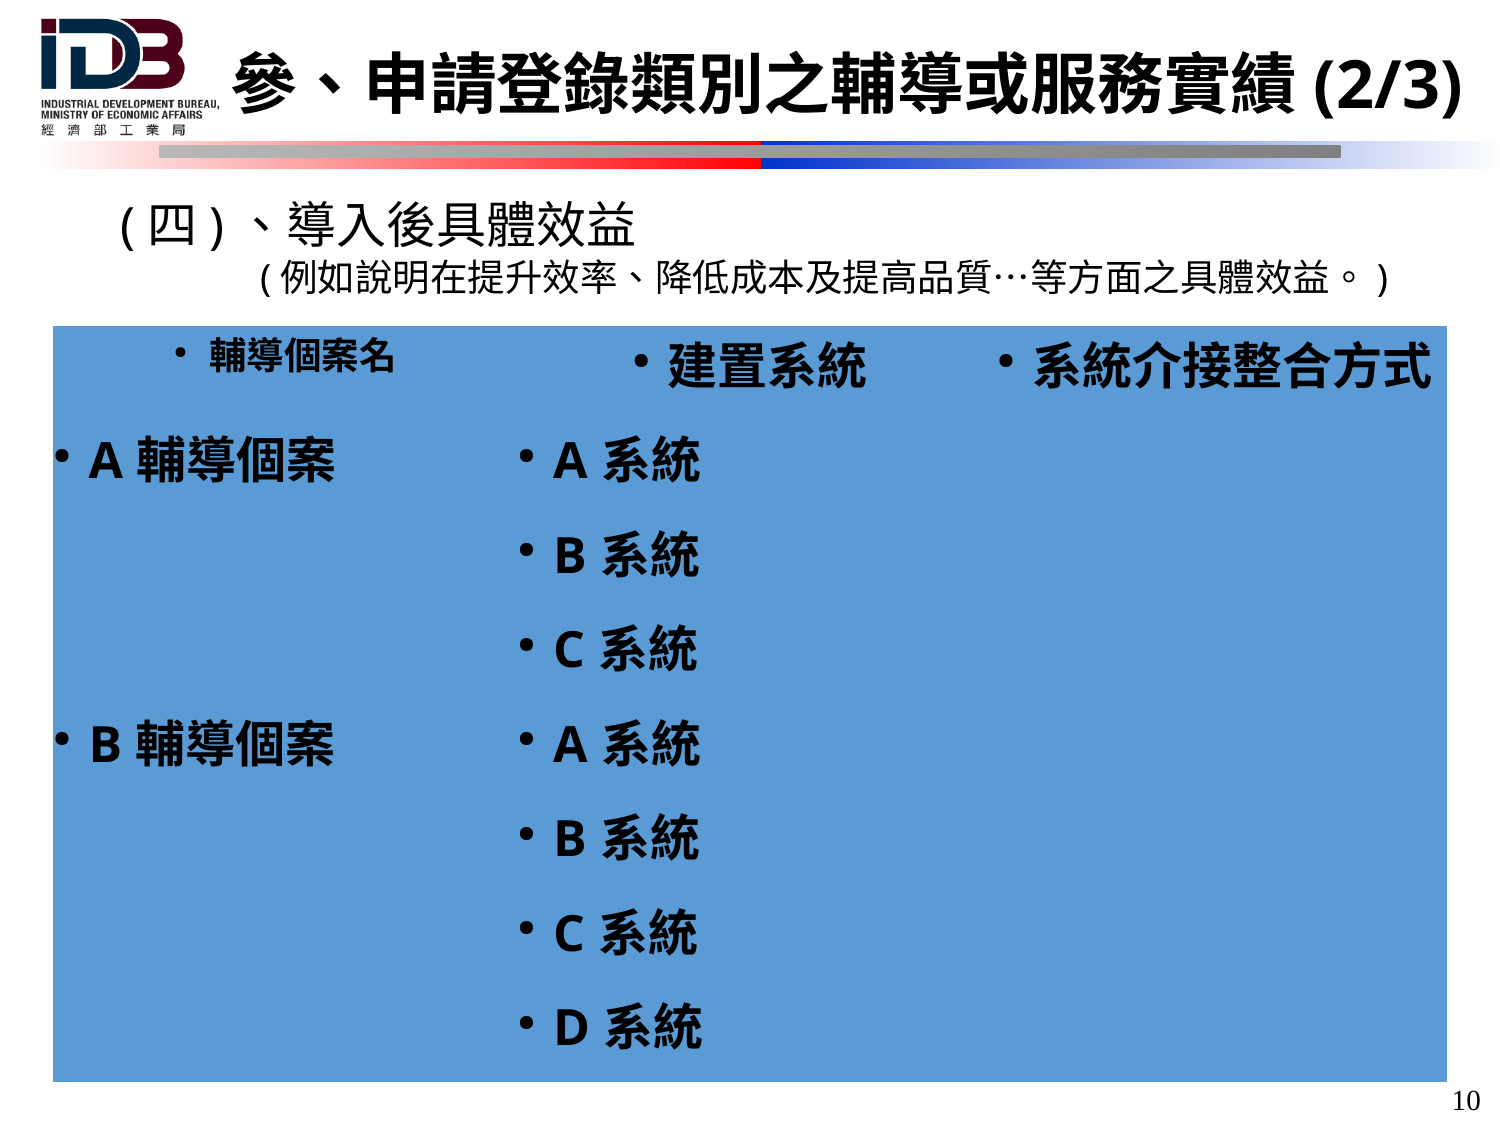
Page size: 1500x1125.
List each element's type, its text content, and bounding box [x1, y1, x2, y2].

table_header 系統介接整合方式 [982, 326, 1447, 421]
table_header 輔導個案名 [53, 326, 518, 421]
table_cell C系統 [518, 610, 982, 704]
table_cell [982, 421, 1447, 704]
table_cell B系統 [518, 515, 982, 610]
table_cell D系統 [518, 988, 982, 1082]
text_box (四)、導入後具體效益 (例如說明在提升效率、降低成本及提高品質…等方面之具體效益。) [40, 186, 1465, 1098]
table_header 建置系統 [518, 326, 982, 421]
table_cell B輔導個案 [53, 704, 518, 1082]
text_box 參、申請登錄類別之輔導或服務實績(2/3) [205, 34, 1488, 131]
table_cell A系統 [518, 704, 982, 799]
table_cell A系統 [518, 421, 982, 515]
table_cell [982, 704, 1447, 1082]
table_cell B系統 [518, 799, 982, 893]
text_box [159, 146, 1341, 158]
table_cell C系統 [518, 893, 982, 988]
table_cell A輔導個案 [53, 421, 518, 704]
